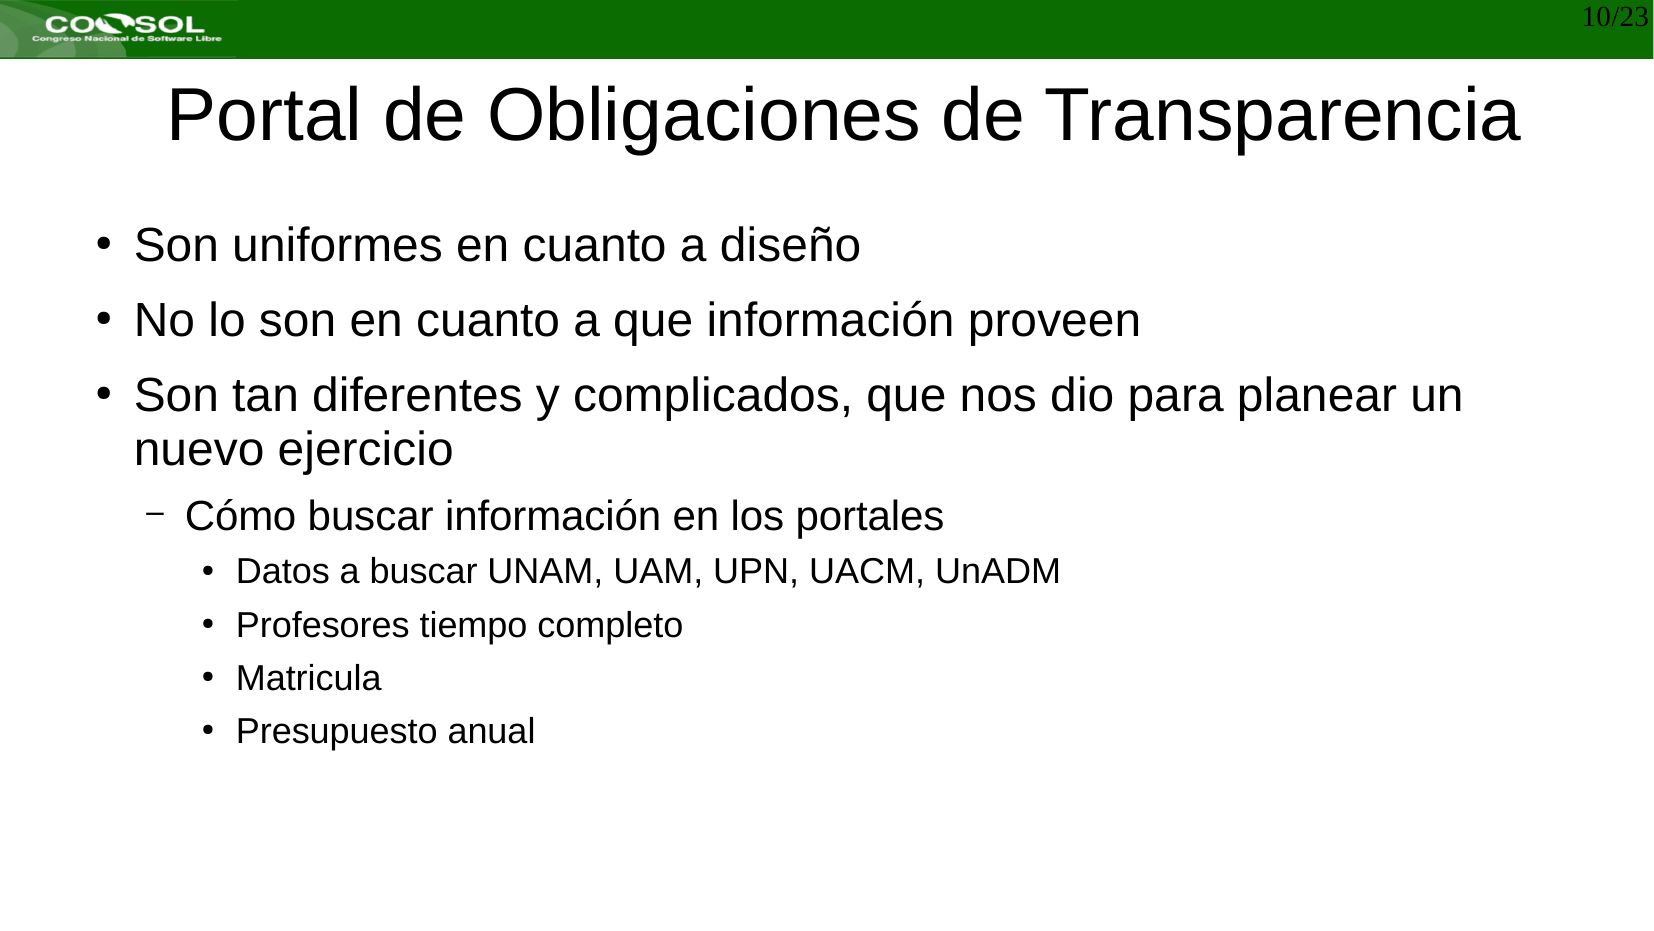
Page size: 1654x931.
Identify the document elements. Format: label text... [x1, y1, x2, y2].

title Portal de Obligaciones de Transparencia [82, 37, 1571, 193]
picture [0, 0, 1654, 59]
list Son uniformes en cuanto a diseño No lo son en cuanto a que información proveen Son tan diferentes y complicados, que nos dio para planear un nuevo ejercicio Cómo buscar información en los portales Datos a buscar UNAM, UAM, UPN, UACM, UnADM Profesores tiempo completo Matricula Presupuesto anual [82, 217, 1571, 758]
